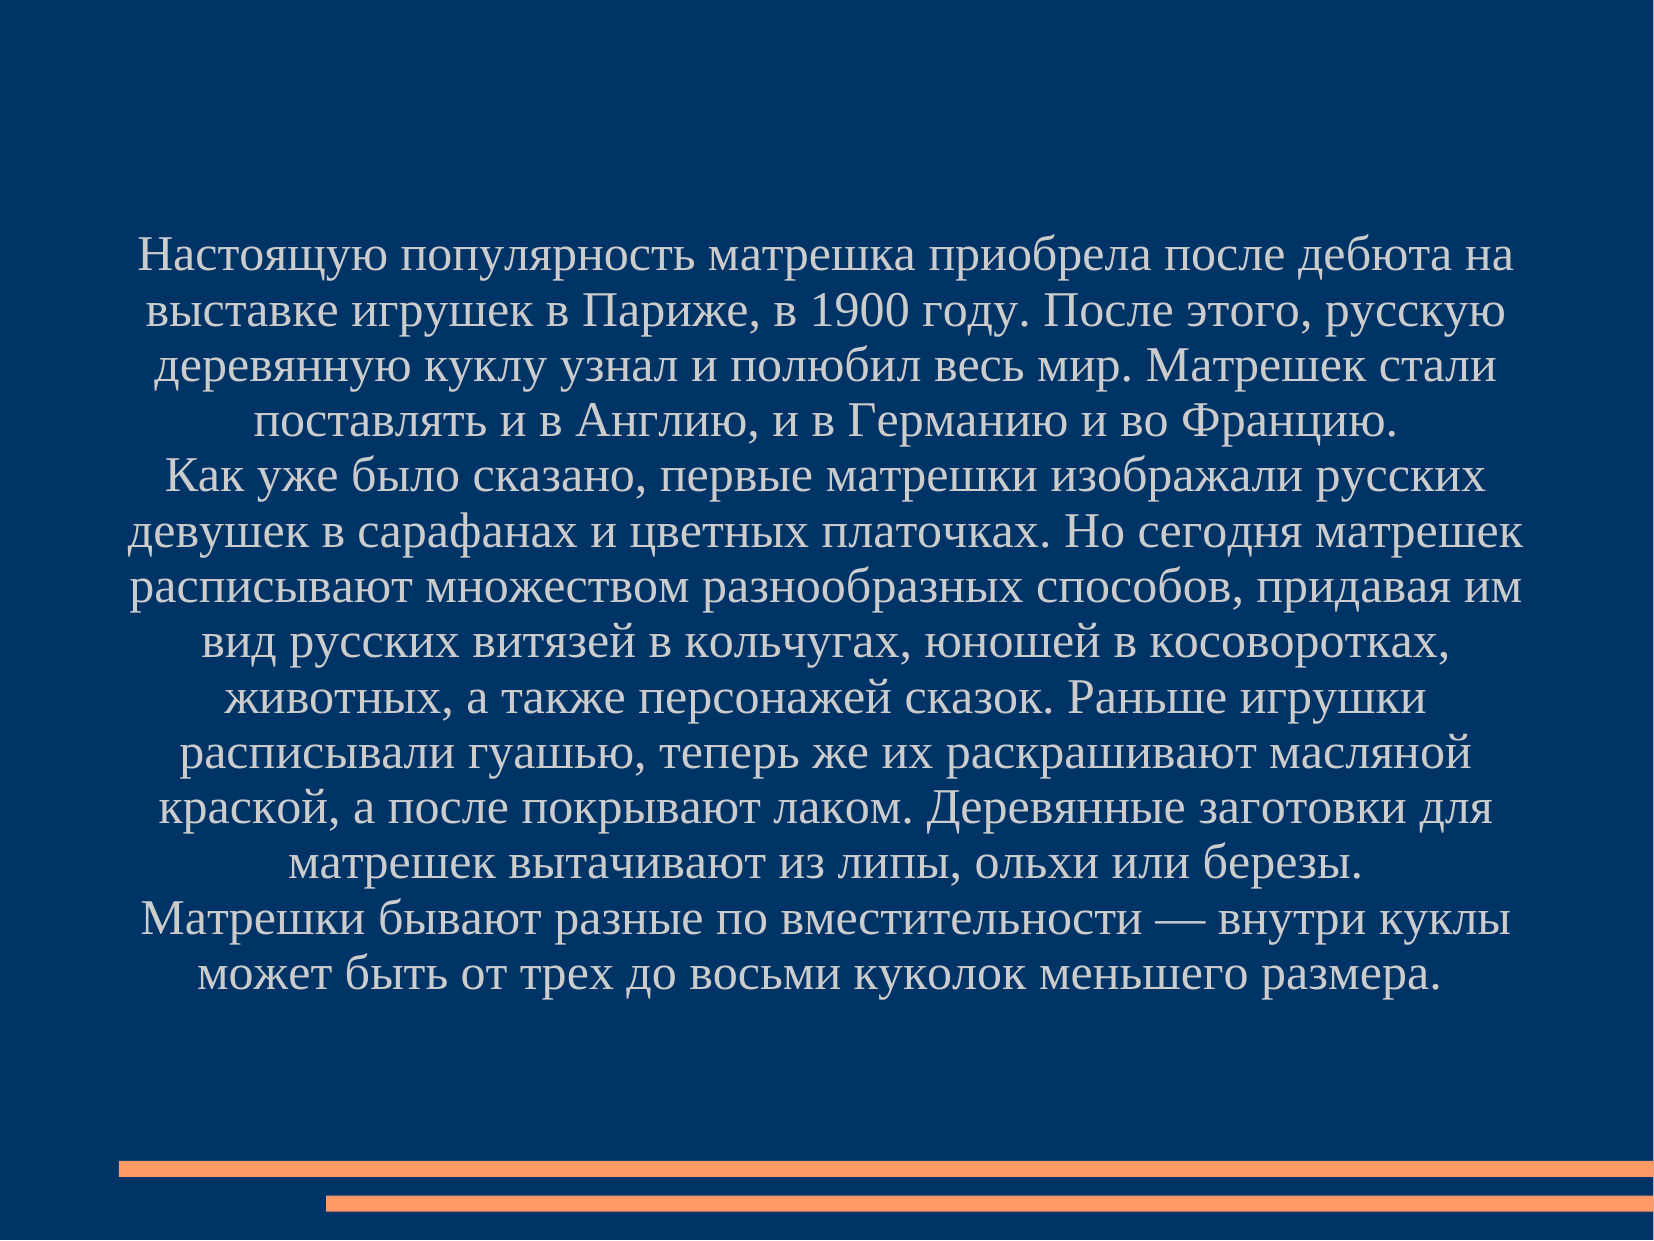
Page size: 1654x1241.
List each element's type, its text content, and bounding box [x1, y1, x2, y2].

subtitle Настоящую популярность матрешка приобрела после дебюта на выставке игрушек в Париже, в 1900 году. После этого, русскую деревянную куклу узнал и полюбил весь мир. Матрешек стали поставлять и в Англию, и в Германию и во Францию. Как уже было сказано, первые матрешки изображали русских девушек в сарафанах и цветных платочках. Но сегодня матрешек расписывают множеством разнообразных способов, придавая им вид русских витязей в кольчугах, юношей в косоворотках, животных, а также персонажей сказок. Раньше игрушки расписывали гуашью, теперь же их раскрашивают масляной краской, а после покрывают лаком. Деревянные заготовки для матрешек вытачивают из липы, ольхи или березы. Матрешки бывают разные по вместительности — внутри куклы может быть от трех до восьми куколок меньшего размера. [106, 141, 1546, 1085]
